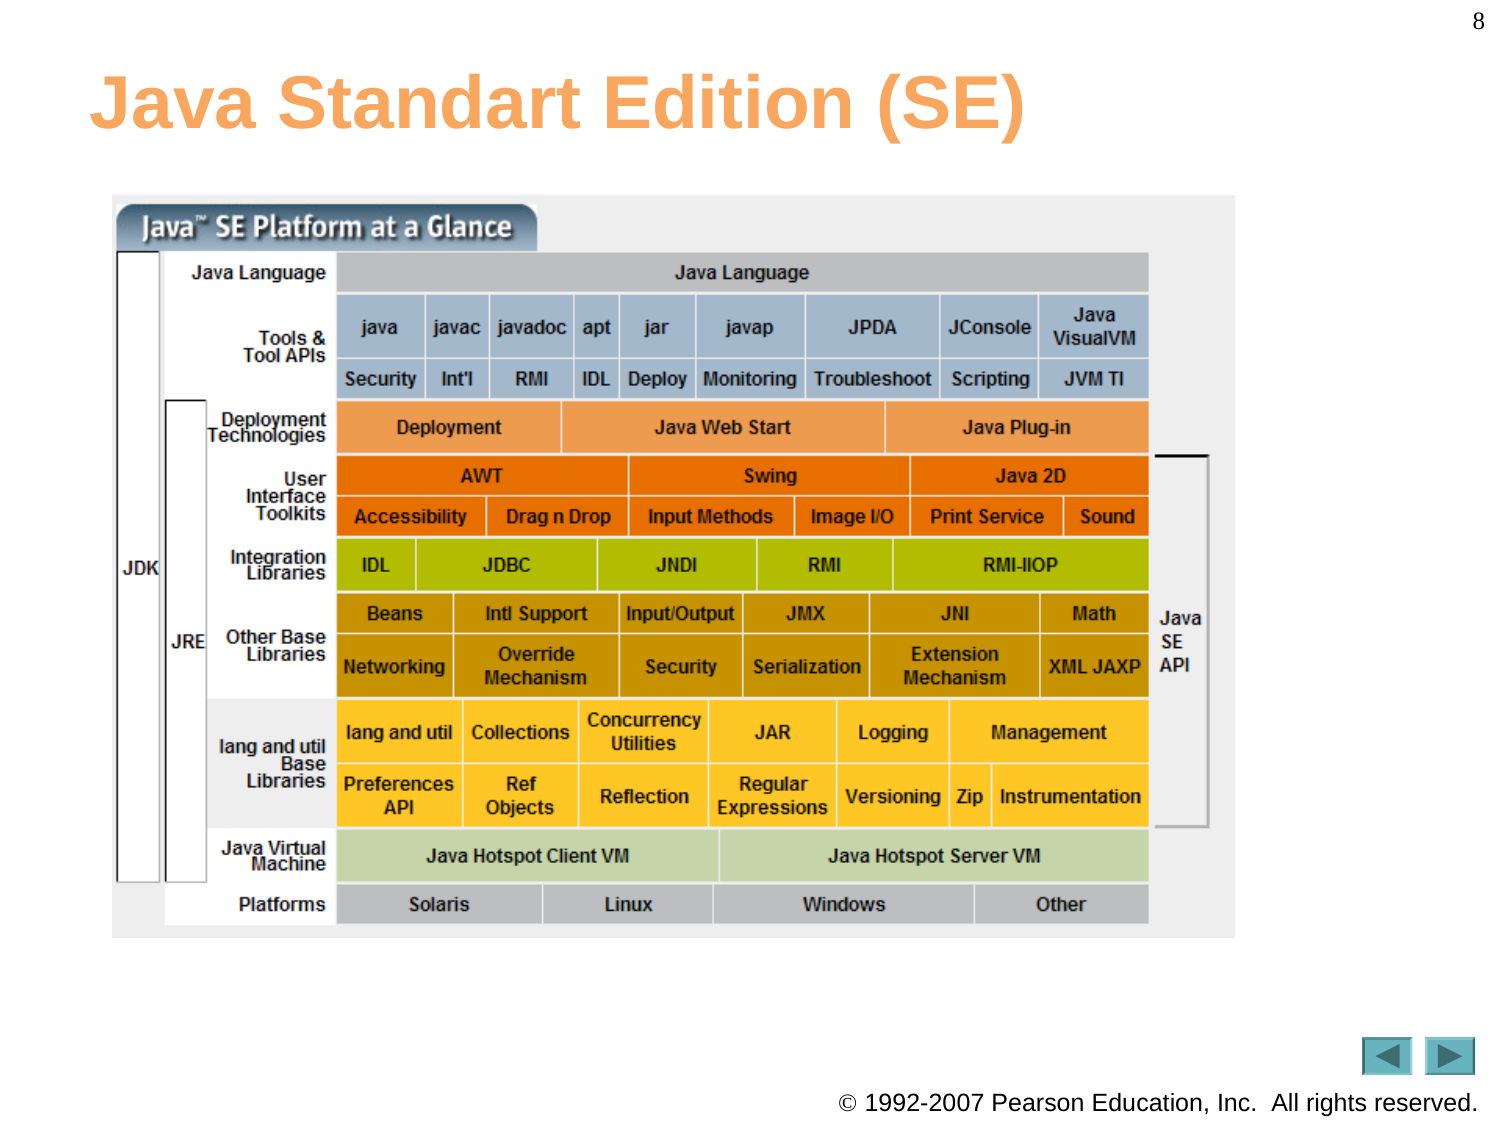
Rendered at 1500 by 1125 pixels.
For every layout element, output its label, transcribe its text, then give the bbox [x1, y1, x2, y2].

title Java Standart Edition (SE) [75, 16, 1426, 197]
picture [112, 195, 1235, 938]
